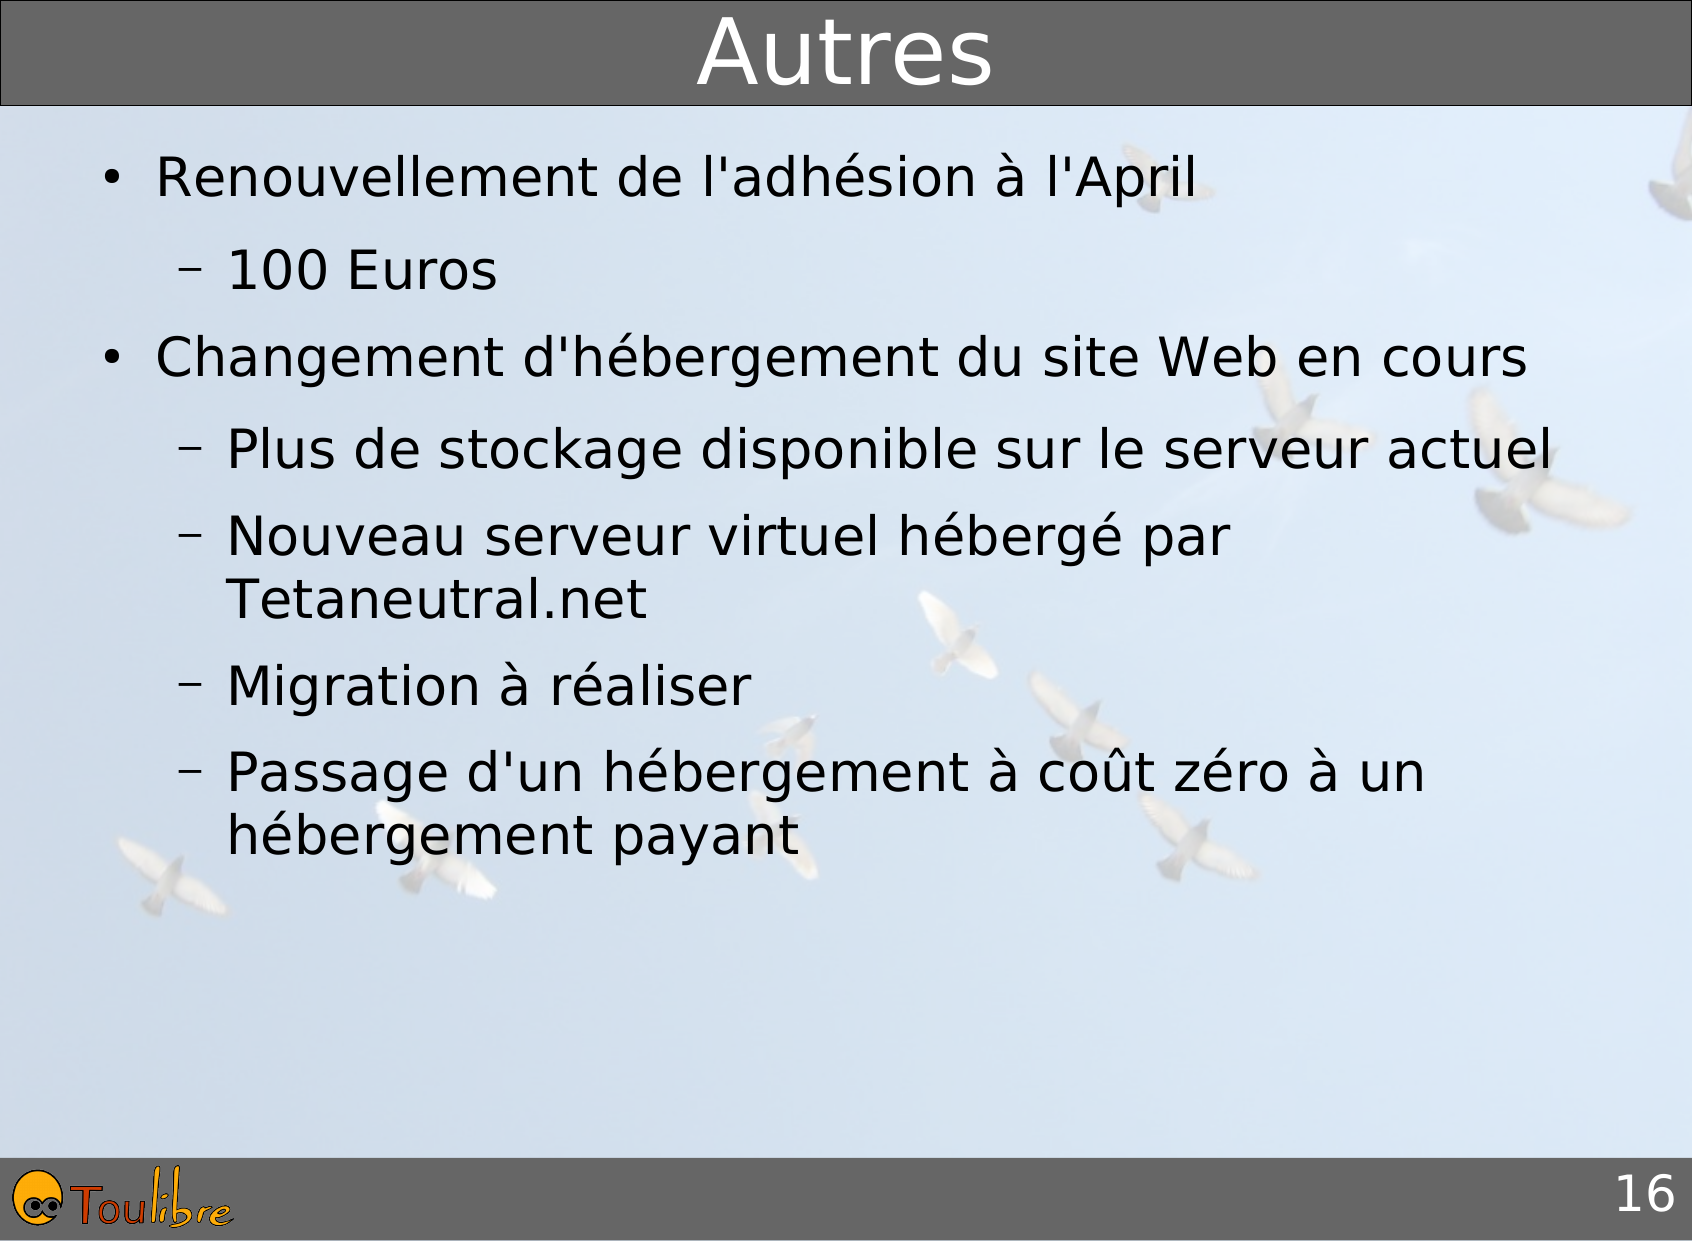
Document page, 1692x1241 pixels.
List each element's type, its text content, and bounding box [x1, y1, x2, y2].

title Autres [0, 0, 1692, 107]
list Renouvellement de l'adhésion à l'April 100 Euros Changement d'hébergement du site Web en cours Plus de stockage disponible sur le serveur actuel Nouveau serveur virtuel hébergé par Tetaneutral.net Migration à réaliser Passage d'un hébergement à coût zéro à un hébergement payant [84, 146, 1608, 1095]
picture [12, 1165, 234, 1228]
